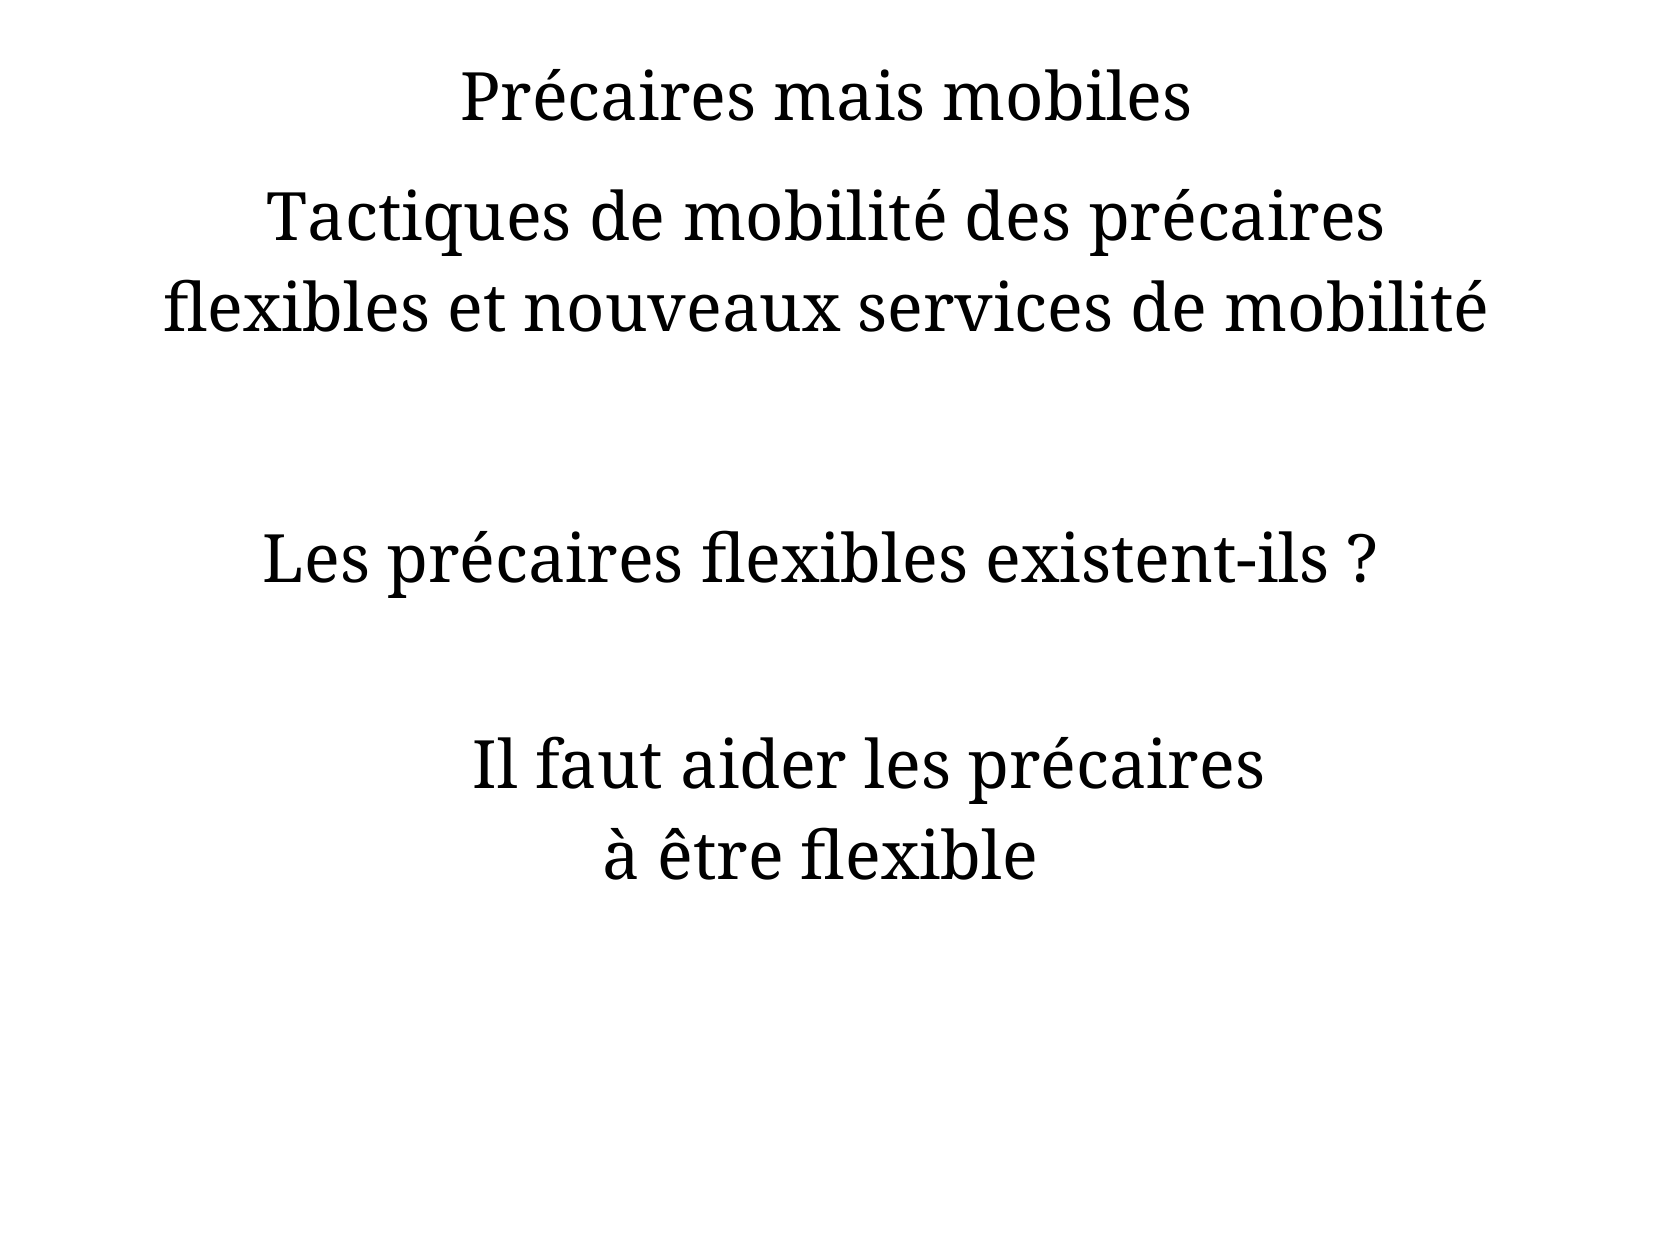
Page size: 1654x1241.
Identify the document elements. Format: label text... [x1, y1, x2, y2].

text_box Précaires mais mobiles Tactiques de mobilité des précaires flexibles et nouveaux services de mobilité [147, 41, 1506, 356]
text_box Il faut aider les précaires à être flexible [118, 710, 1506, 906]
text_box Les précaires flexibles existent-ils ? [118, 503, 1506, 609]
